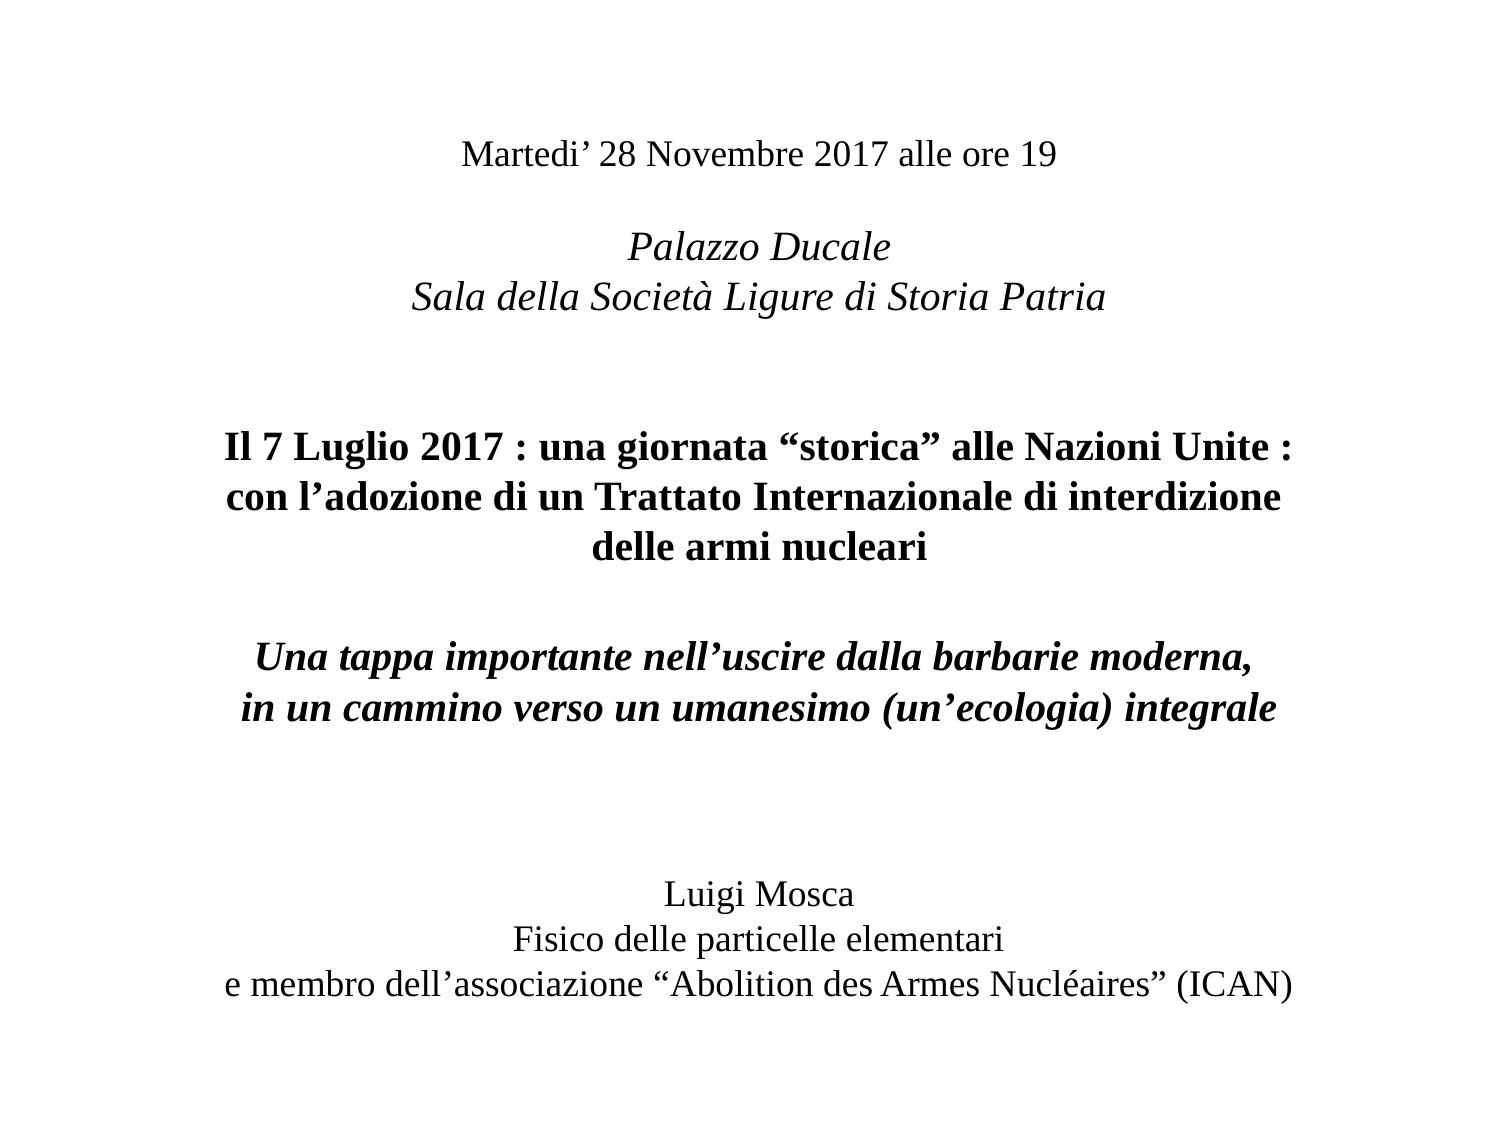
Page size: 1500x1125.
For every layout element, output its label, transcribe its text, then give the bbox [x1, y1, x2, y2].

text_box Martedi’ 28 Novembre 2017 alle ore 19 Palazzo Ducale Sala della Società Ligure di Storia Patria Il 7 Luglio 2017 : una giornata “storica” alle Nazioni Unite : con l’adozione di un Trattato Internazionale di interdizione delle armi nucleari Una tappa importante nell’uscire dalla barbarie moderna, in un cammino verso un umanesimo (un’ecologia) integrale Luigi Mosca Fisico delle particelle elementari e membro dell’associazione “Abolition des Armes Nucléaires” (ICAN) [93, 61, 1426, 1047]
